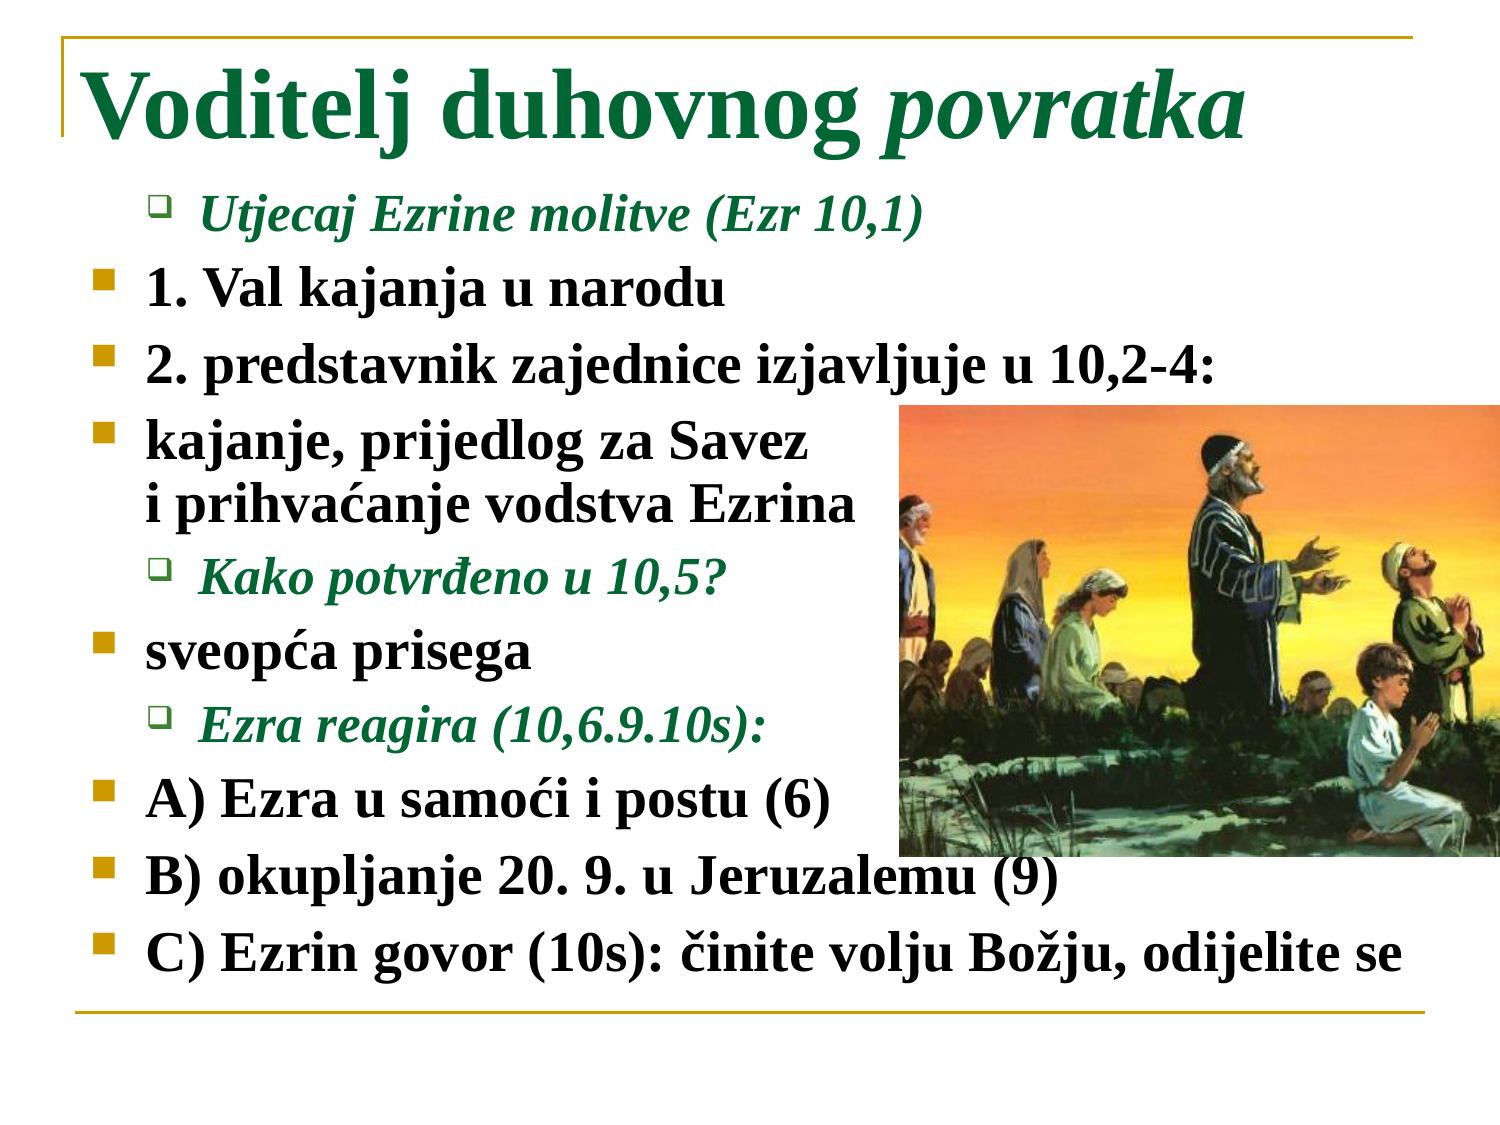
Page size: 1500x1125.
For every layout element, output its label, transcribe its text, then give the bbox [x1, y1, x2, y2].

list Utjecaj Ezrine molitve (Ezr 10,1) 1. Val kajanja u narodu 2. predstavnik zajednice izjavljuje u 10,2-4: kajanje, prijedlog za Savez i prihvaćanje vodstva Ezrina Kako potvrđeno u 10,5? sveopća prisega Ezra reagira (10,6.9.10s): A) Ezra u samoći i postu (6) B) okupljanje 20. 9. u Jeruzalemu (9) C) Ezrin govor (10s): činite volju Božju, odijelite se [75, 177, 1426, 1006]
picture [899, 405, 1500, 857]
title Voditelj duhovnog povratka [64, 30, 1415, 185]
